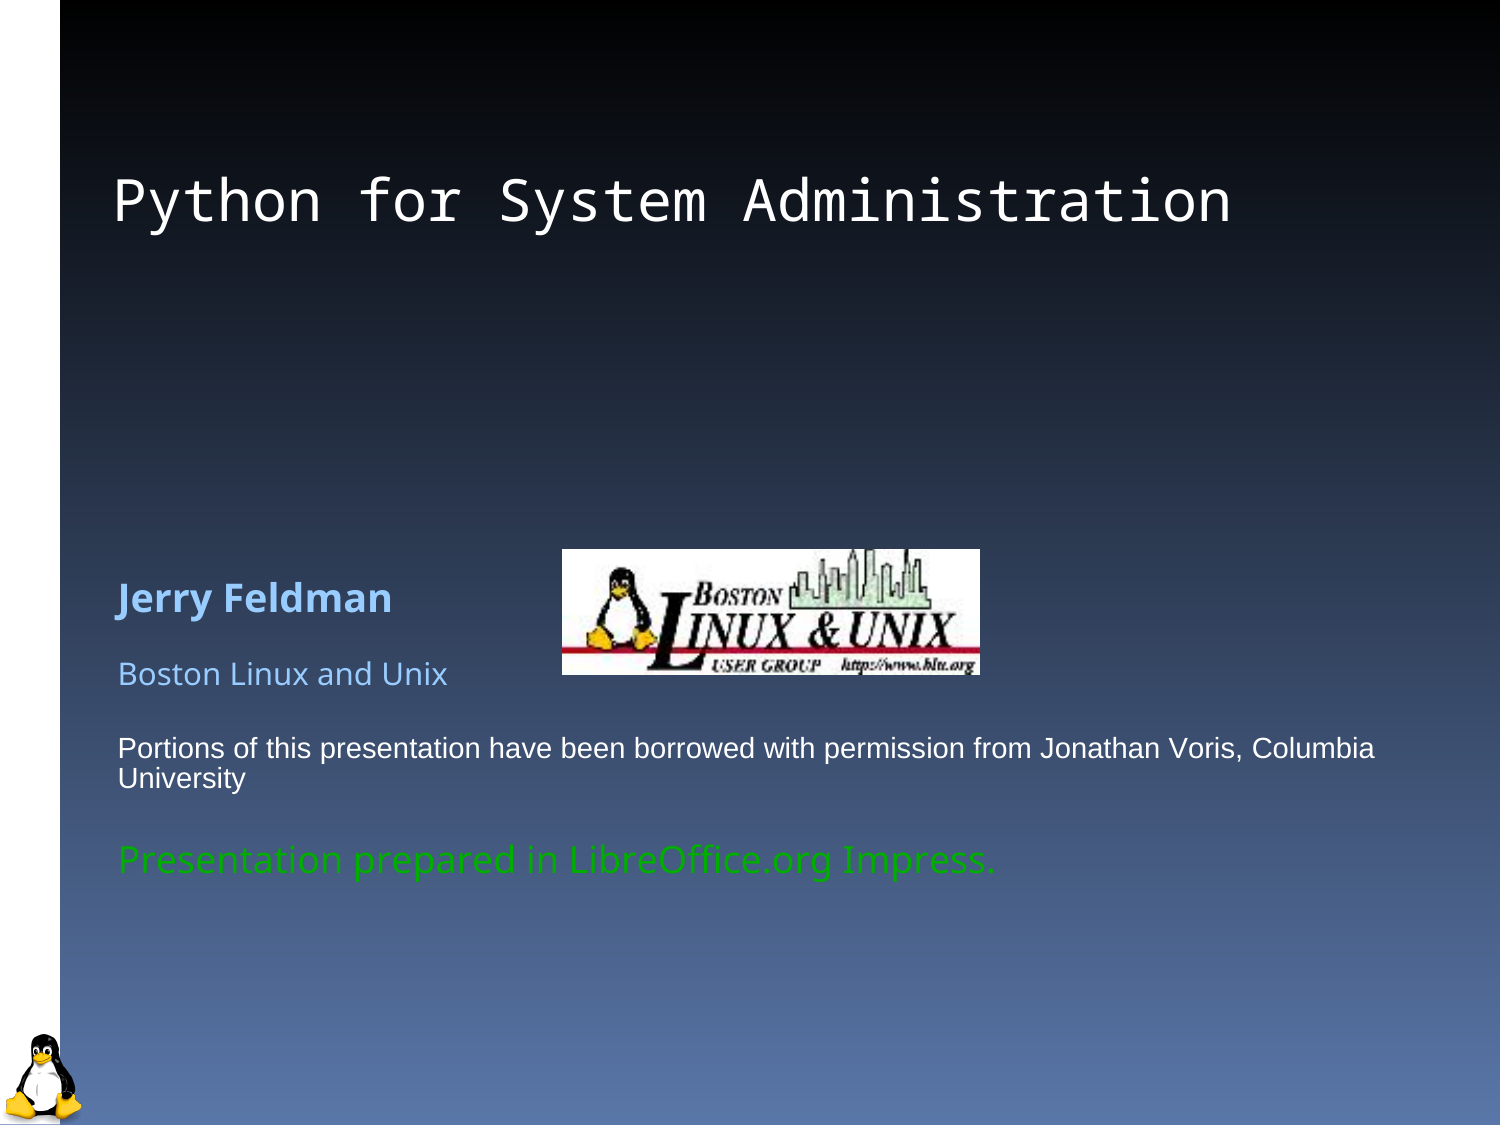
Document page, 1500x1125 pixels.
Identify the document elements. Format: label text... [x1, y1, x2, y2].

picture [0, 1034, 82, 1125]
subtitle Jerry Feldman Boston Linux and Unix Portions of this presentation have been borrowed with permission from Jonathan Voris, Columbia University Presentation prepared in LibreOffice.org Impress. [102, 562, 1426, 997]
picture [562, 549, 980, 676]
title Python for System Administration [87, 123, 1258, 273]
